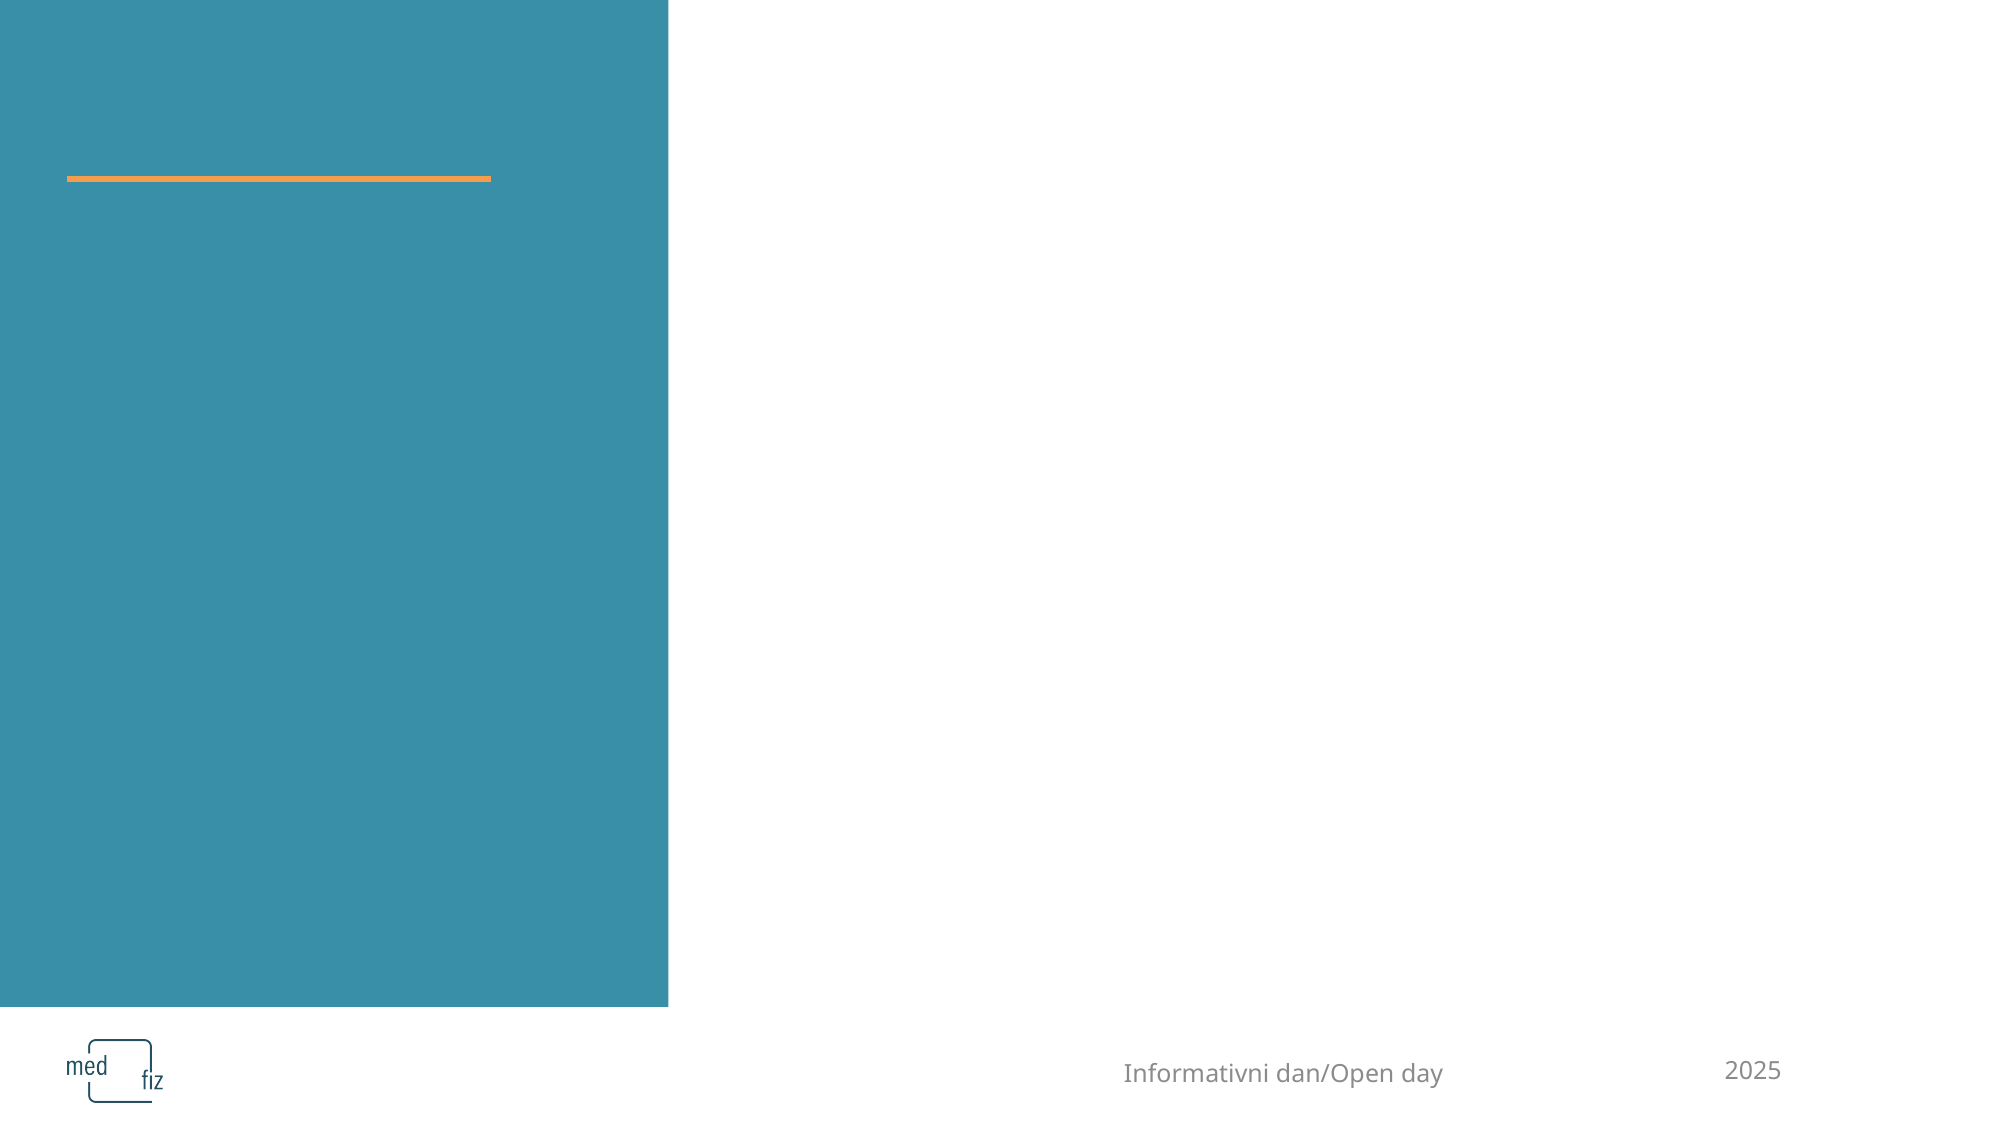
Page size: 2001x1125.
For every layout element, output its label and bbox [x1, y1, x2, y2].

picture [67, 1039, 163, 1103]
